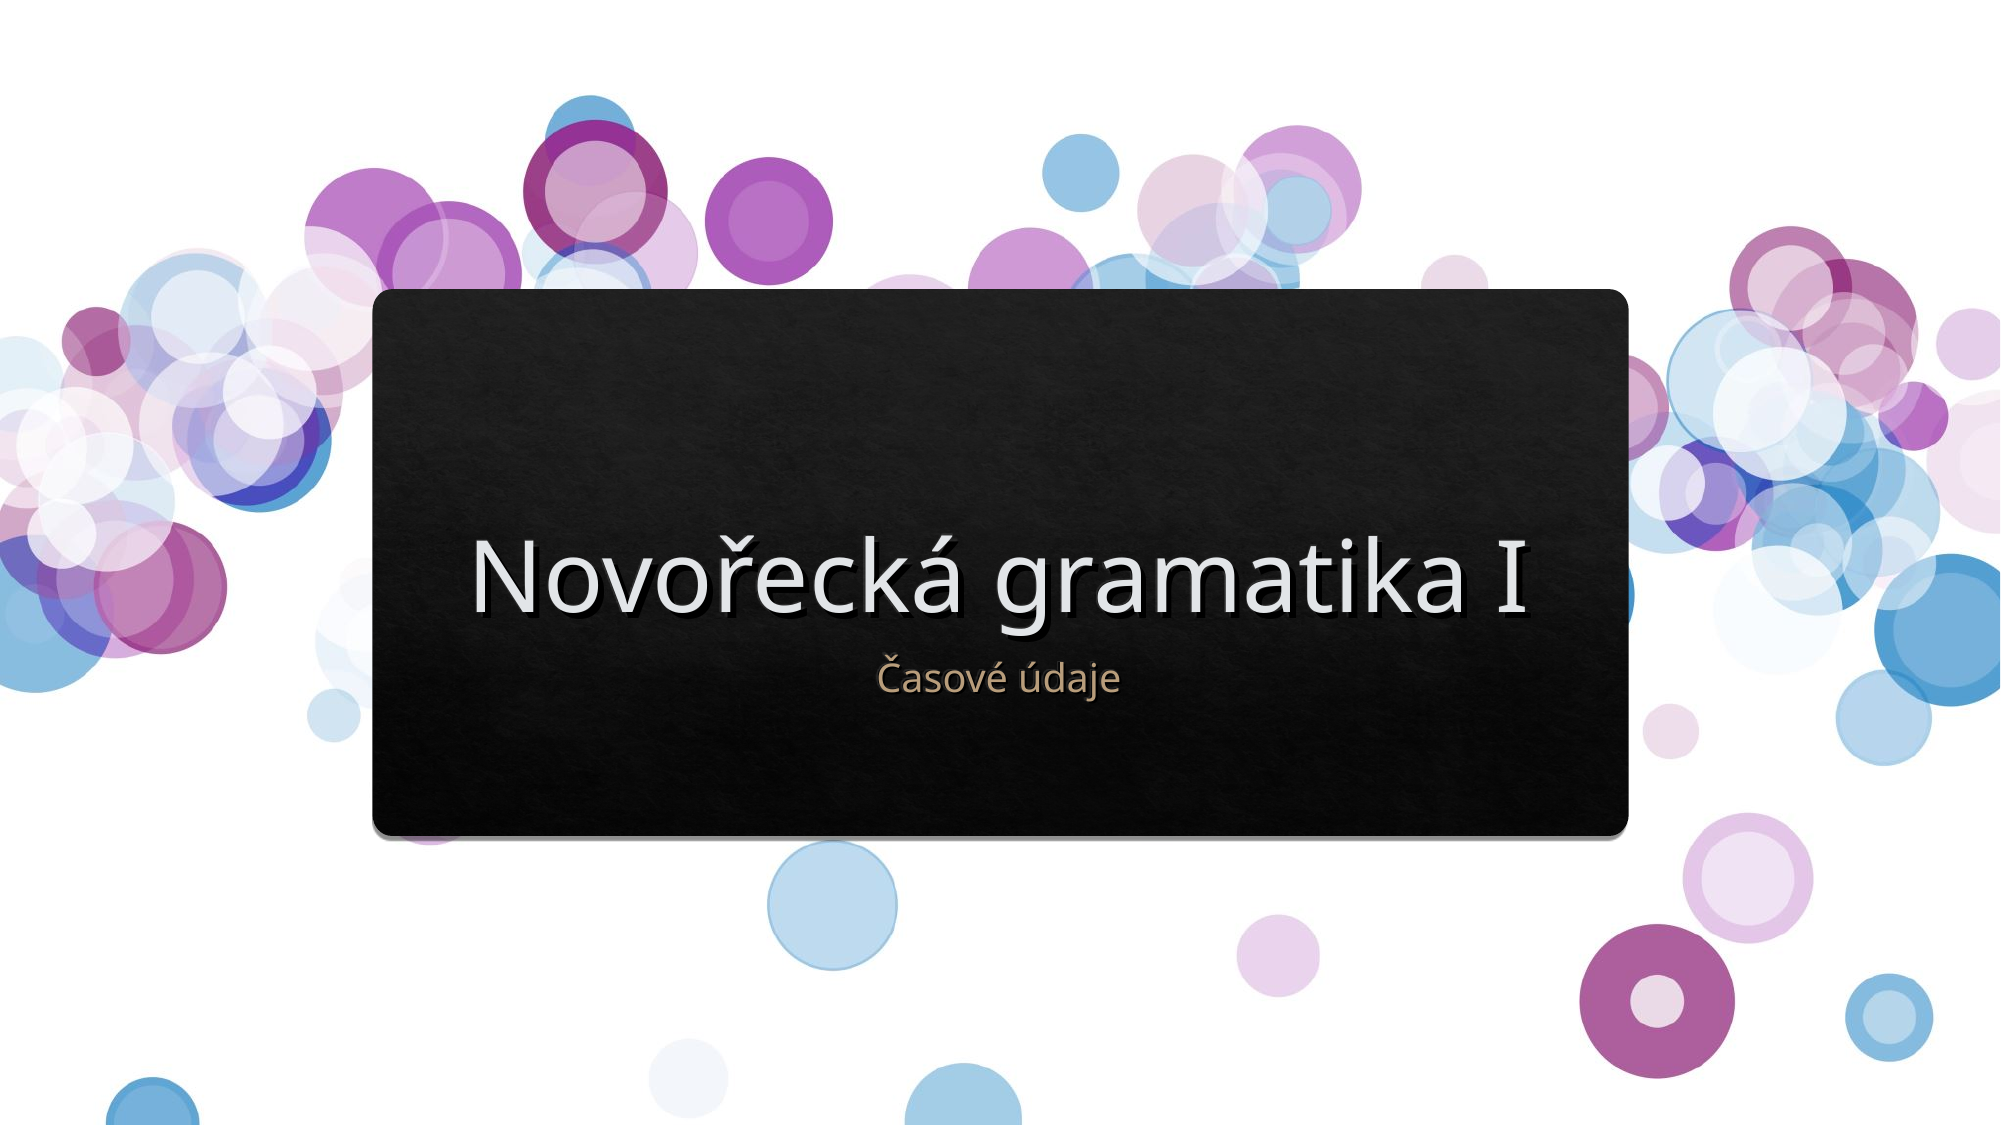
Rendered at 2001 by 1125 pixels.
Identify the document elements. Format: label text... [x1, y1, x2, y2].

title Novořecká gramatika I [406, 340, 1592, 640]
text_box [372, 289, 1629, 836]
picture [0, 0, 2000, 1125]
subtitle Časové údaje [406, 640, 1592, 813]
